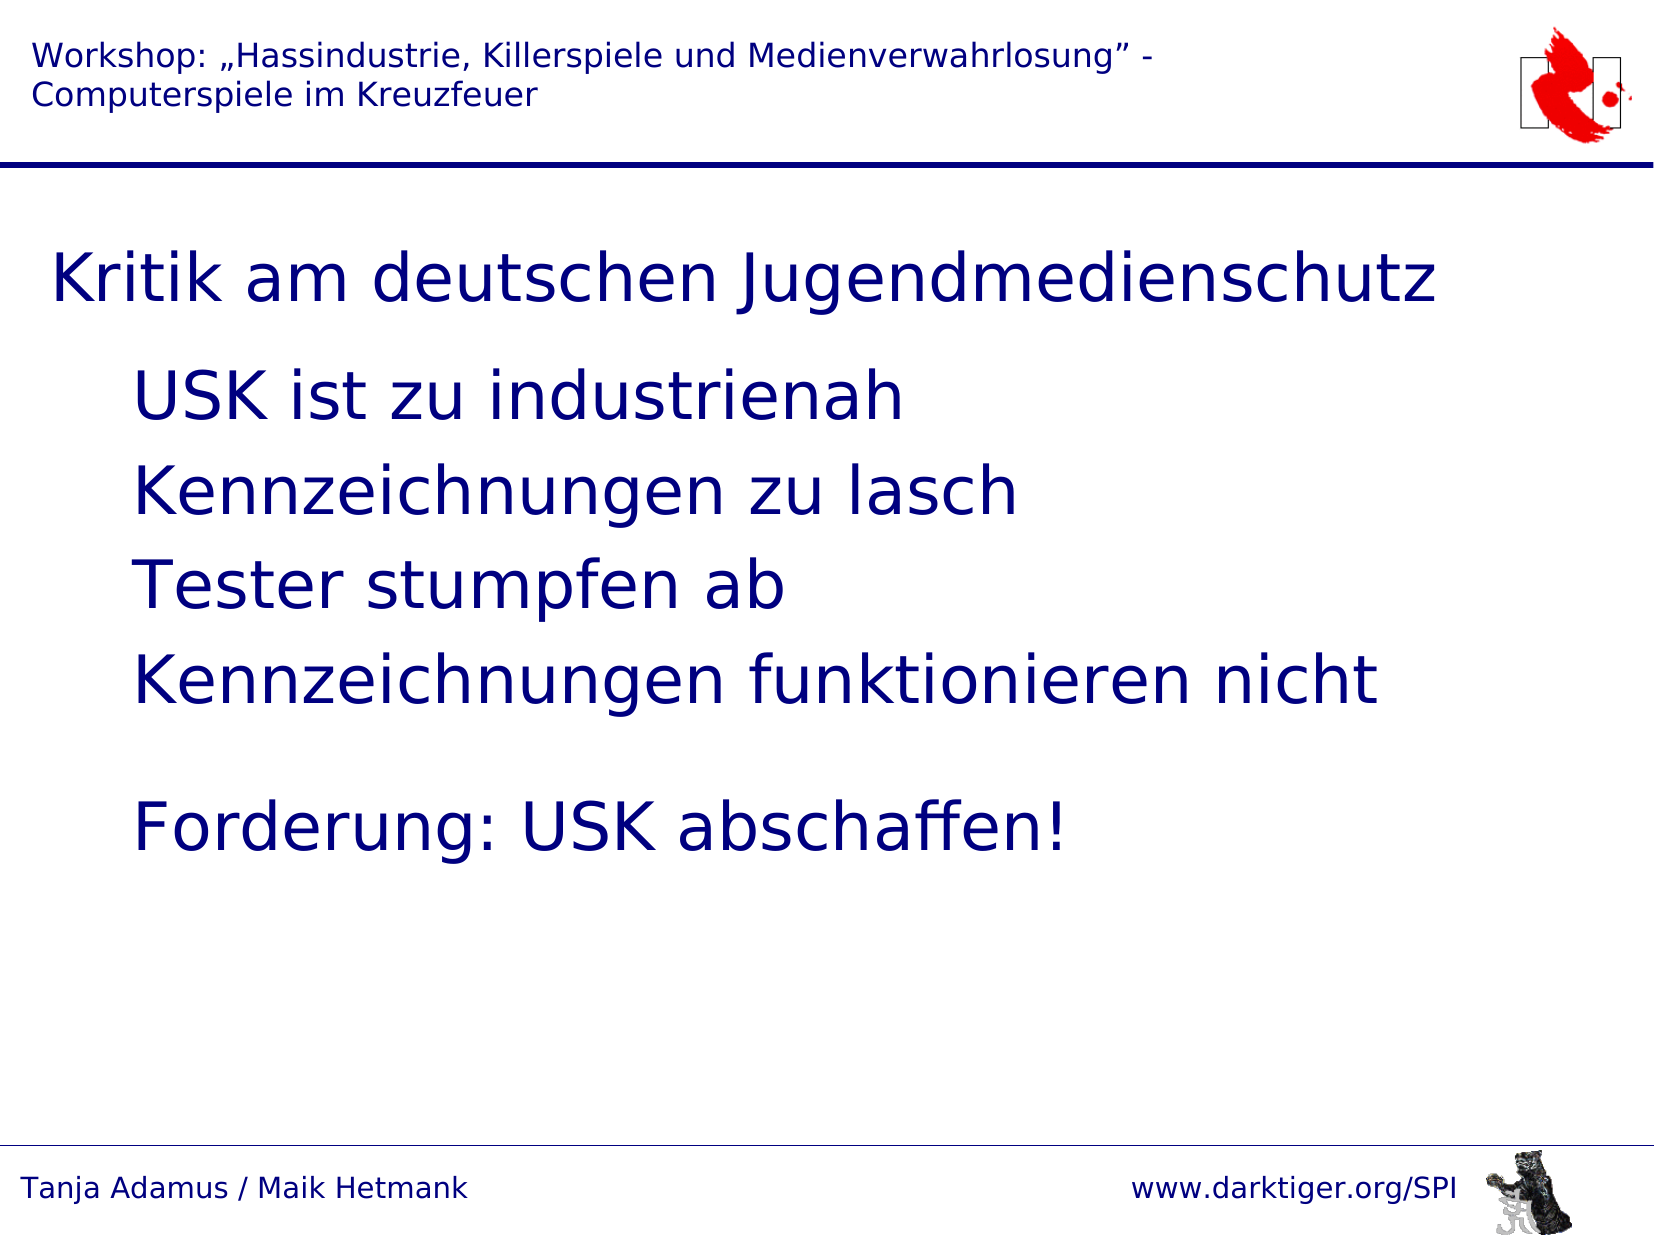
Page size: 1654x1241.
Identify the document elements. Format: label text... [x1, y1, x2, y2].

picture [1486, 1150, 1572, 1235]
text_box Kennzeichnungen funktionieren nicht [118, 633, 1625, 727]
picture [1503, 16, 1632, 148]
text_box Kritik am deutschen Jugendmedienschutz [35, 232, 1565, 325]
text_box USK ist zu industrienah [118, 350, 1625, 443]
text_box Forderung: USK abschaffen! [118, 781, 1625, 875]
text_box Tester stumpfen ab [118, 539, 1625, 632]
text_box Kennzeichnungen zu lasch [118, 444, 1625, 538]
text_box Workshop: „Hassindustrie, Killerspiele und Medienverwahrlosung” - Computerspiele im Kreuzfeuer [16, 29, 1418, 178]
